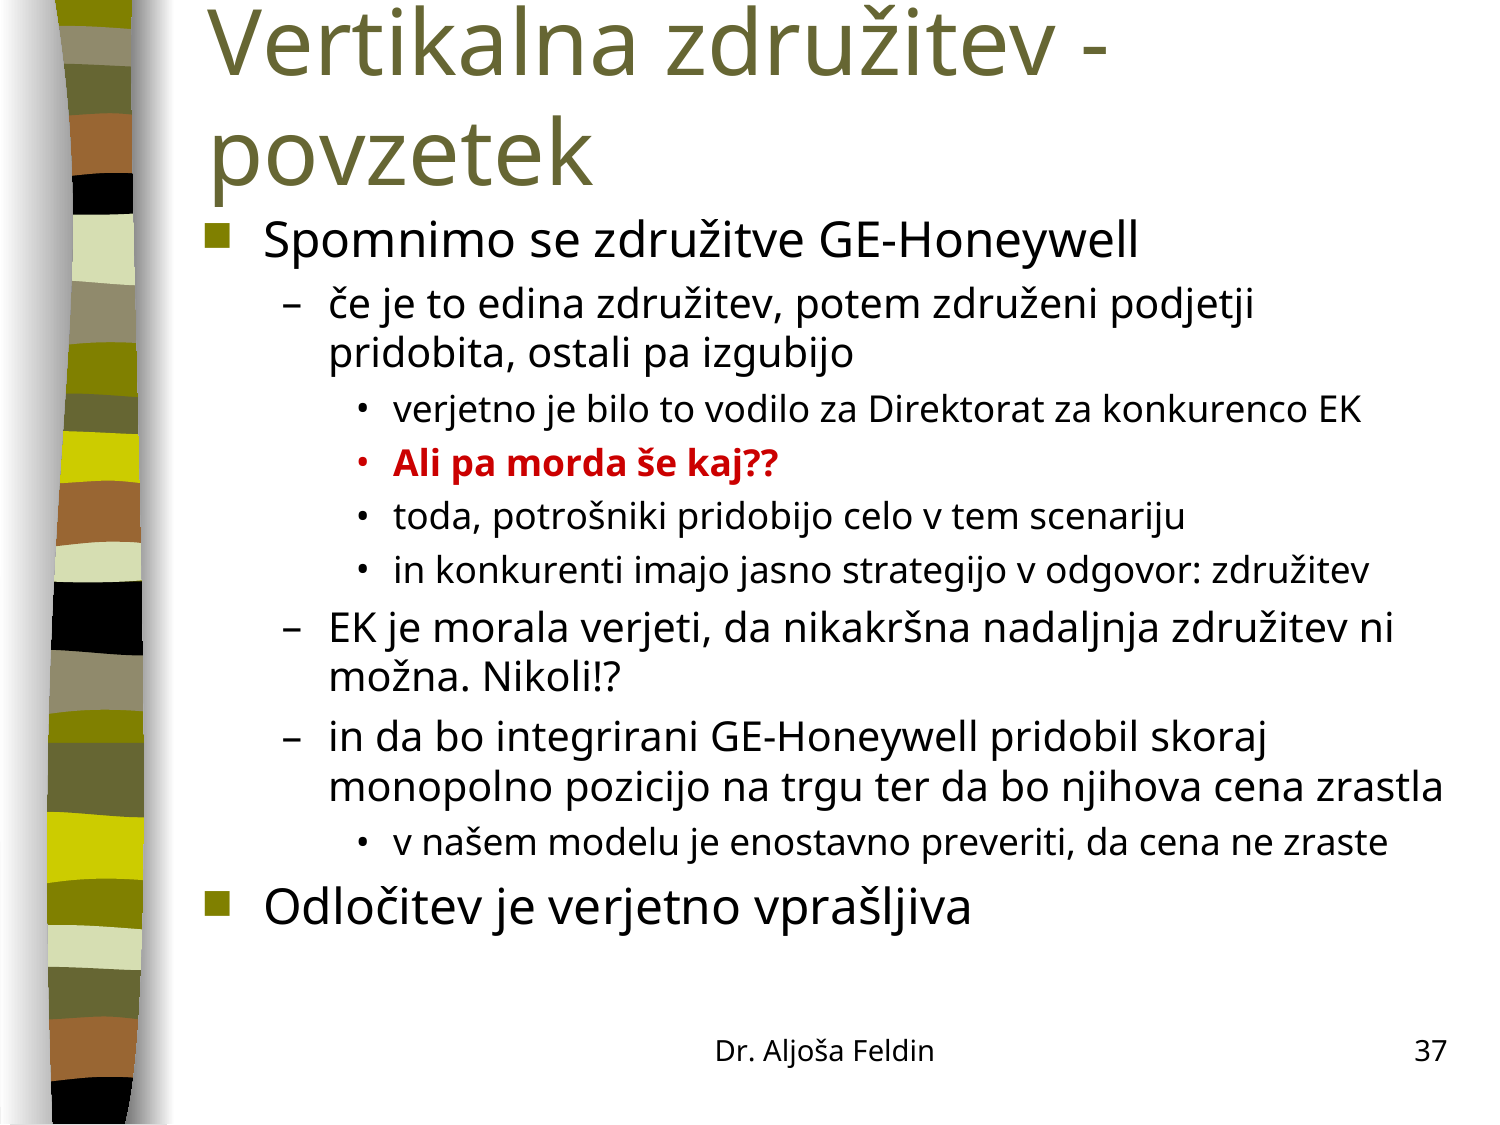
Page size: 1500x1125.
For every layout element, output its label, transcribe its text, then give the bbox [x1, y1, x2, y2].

list Spomnimo se združitve GE-Honeywell če je to edina združitev, potem združeni podjetji pridobita, ostali pa izgubijo verjetno je bilo to vodilo za Direktorat za konkurenco EK Ali pa morda še kaj?? toda, potrošniki pridobijo celo v tem scenariju in konkurenti imajo jasno strategijo v odgovor: združitev EK je morala verjeti, da nikakršna nadaljnja združitev ni možna. Nikoli!? in da bo integrirani GE-Honeywell pridobil skoraj monopolno pozicijo na trgu ter da bo njihova cena zrastla v našem modelu je enostavno preveriti, da cena ne zraste Odločitev je verjetno vprašljiva [192, 200, 1468, 901]
text_box <number> [1149, 1025, 1463, 1101]
text_box Dr. Aljoša Feldin [587, 1025, 1063, 1101]
title Vertikalna združitev - povzetek [192, 0, 1468, 188]
